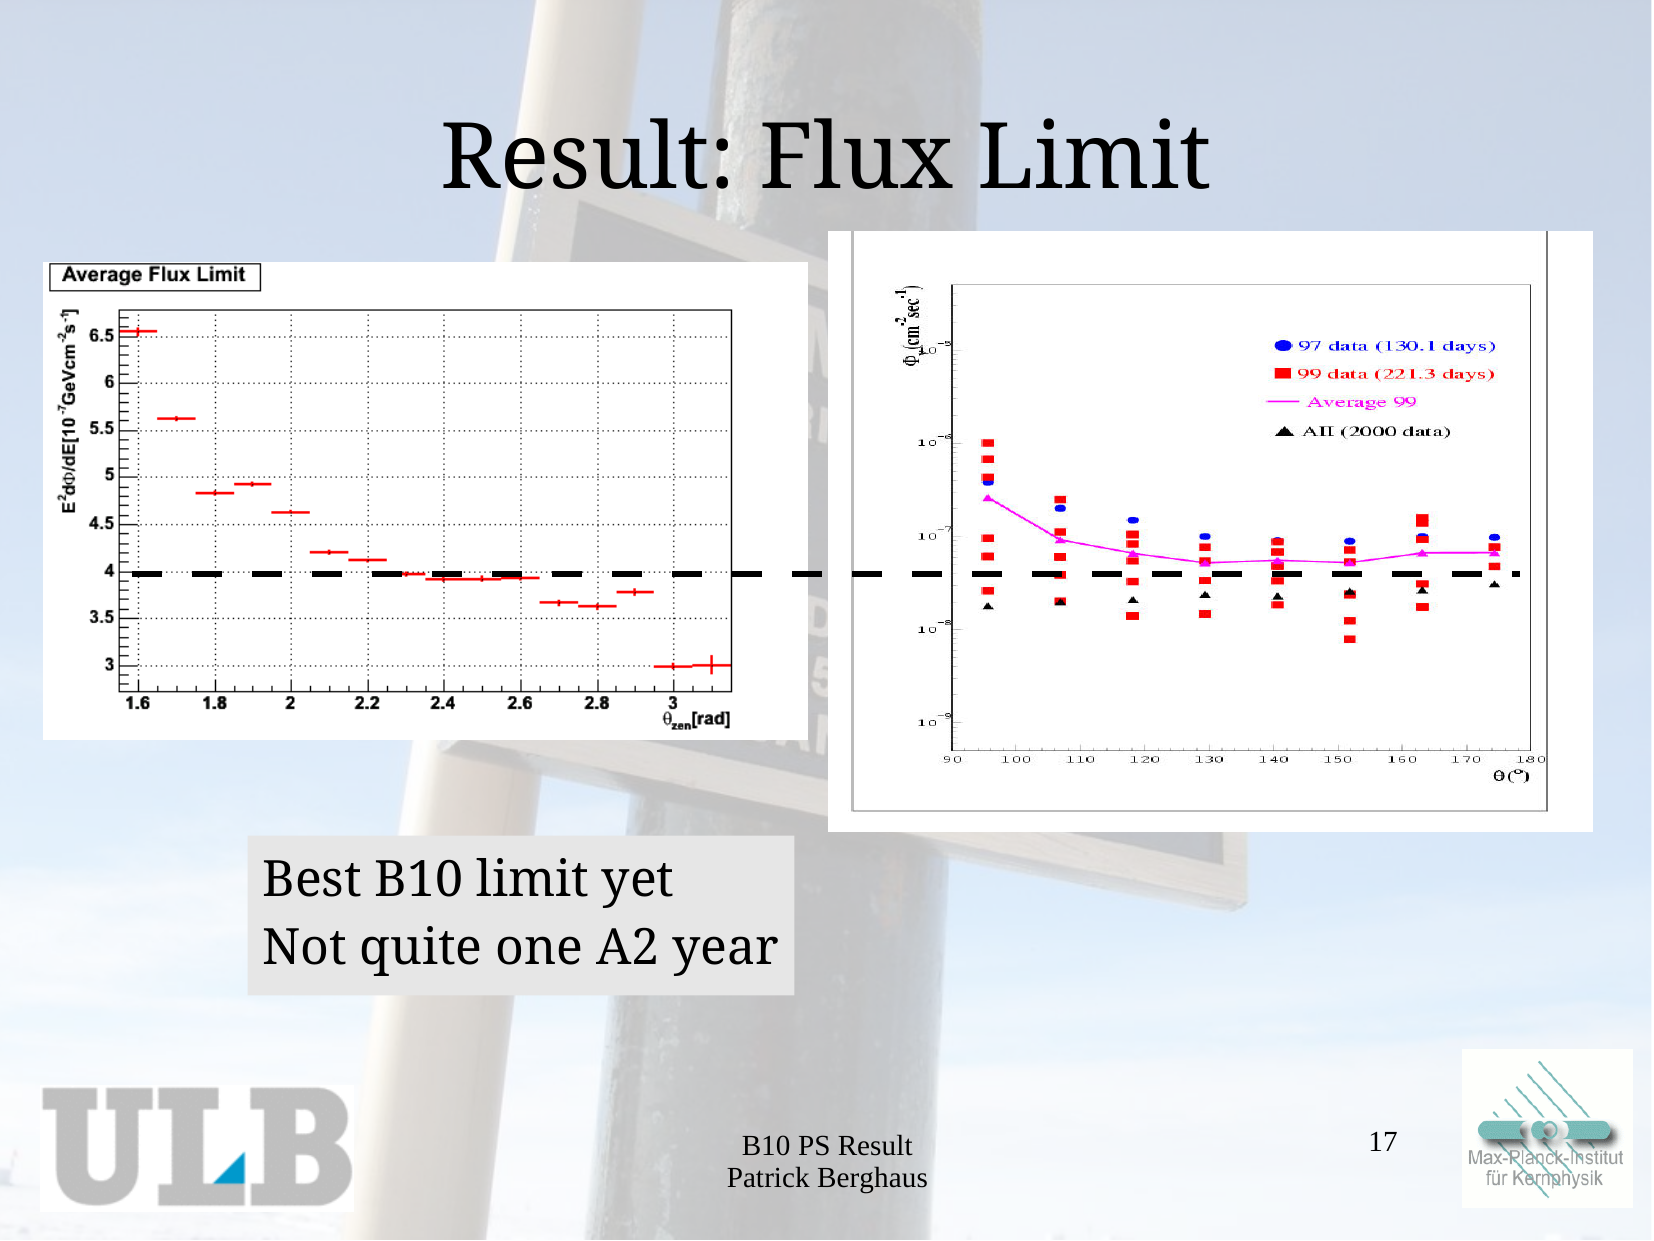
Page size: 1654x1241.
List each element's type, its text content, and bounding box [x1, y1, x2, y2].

picture [828, 231, 1593, 832]
title Result: Flux Limit [82, 49, 1571, 257]
text_box Best B10 limit yet Not quite one A2 year [247, 835, 767, 996]
picture [1462, 1049, 1633, 1208]
picture [40, 1085, 354, 1212]
picture [43, 262, 808, 740]
